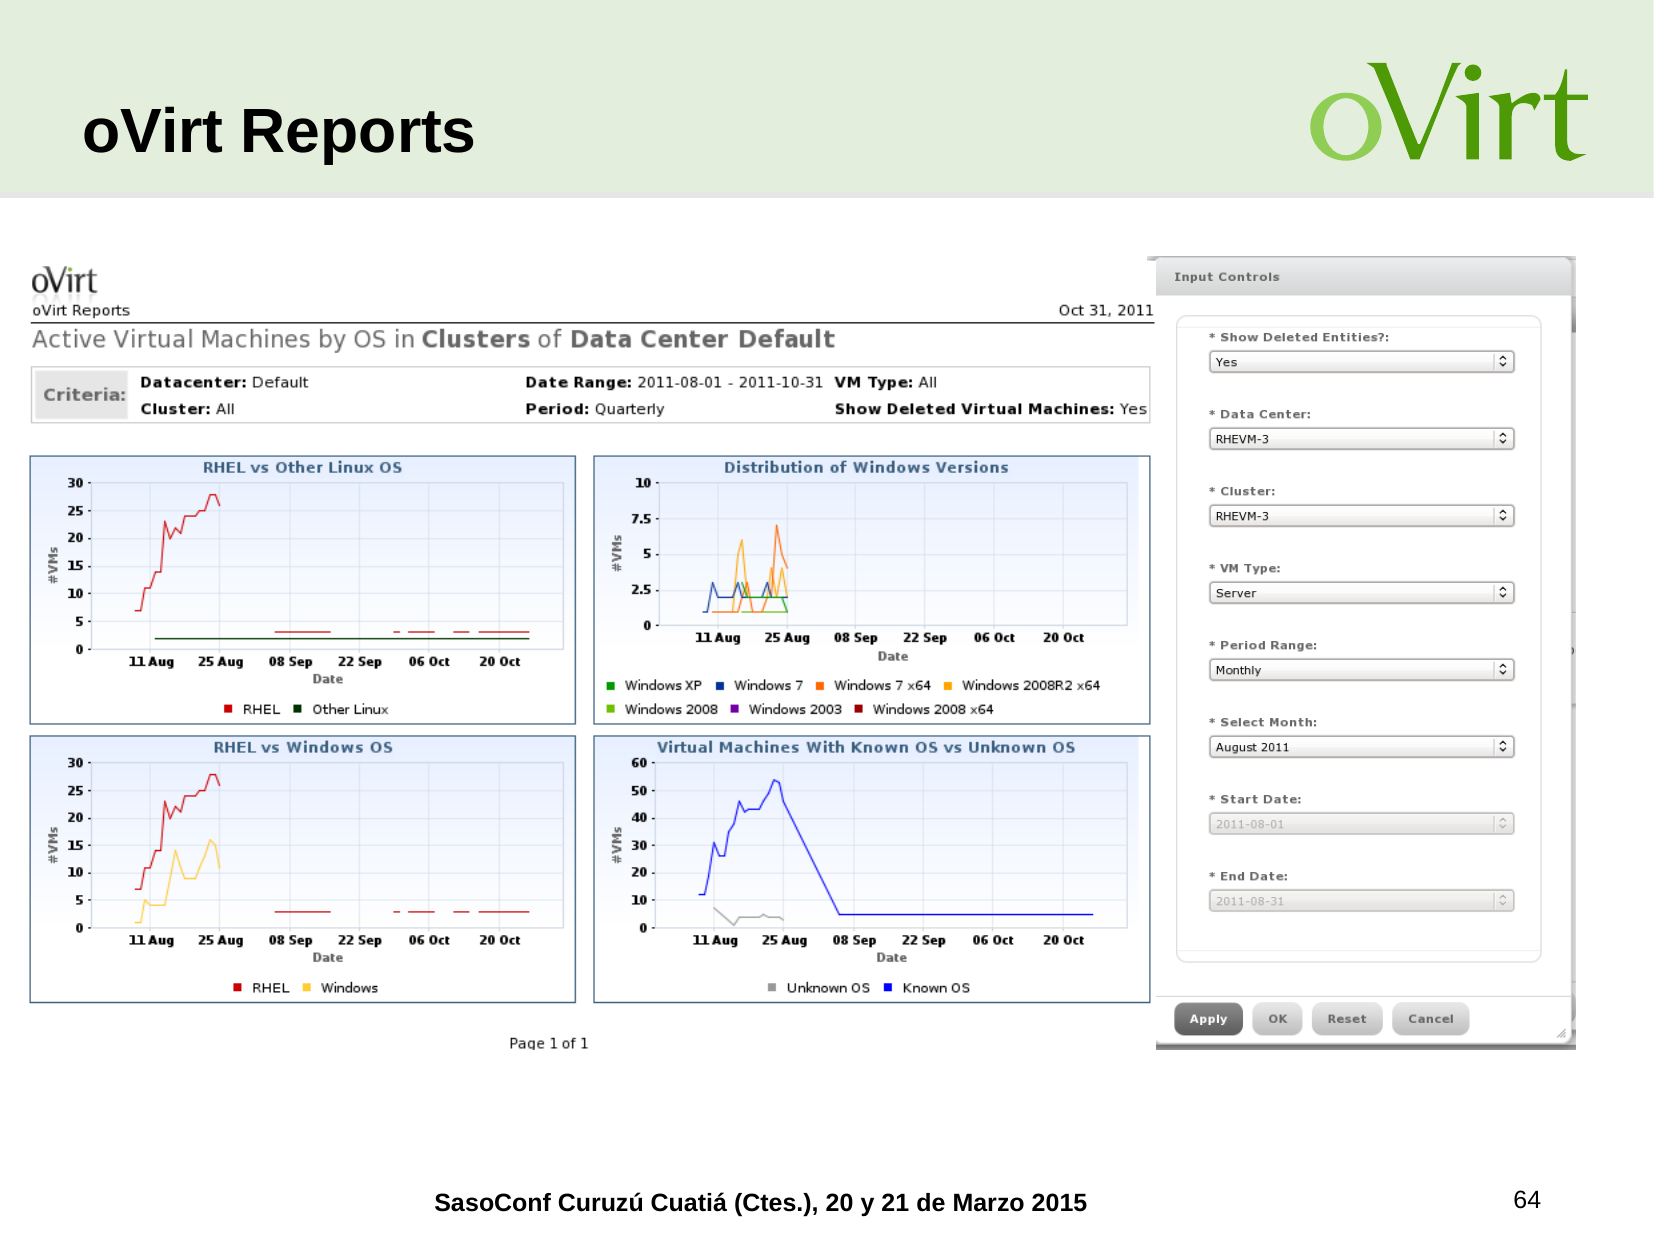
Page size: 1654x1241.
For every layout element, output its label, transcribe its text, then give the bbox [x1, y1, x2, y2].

title oVirt Reports [82, 37, 1571, 226]
picture [23, 256, 1576, 1051]
